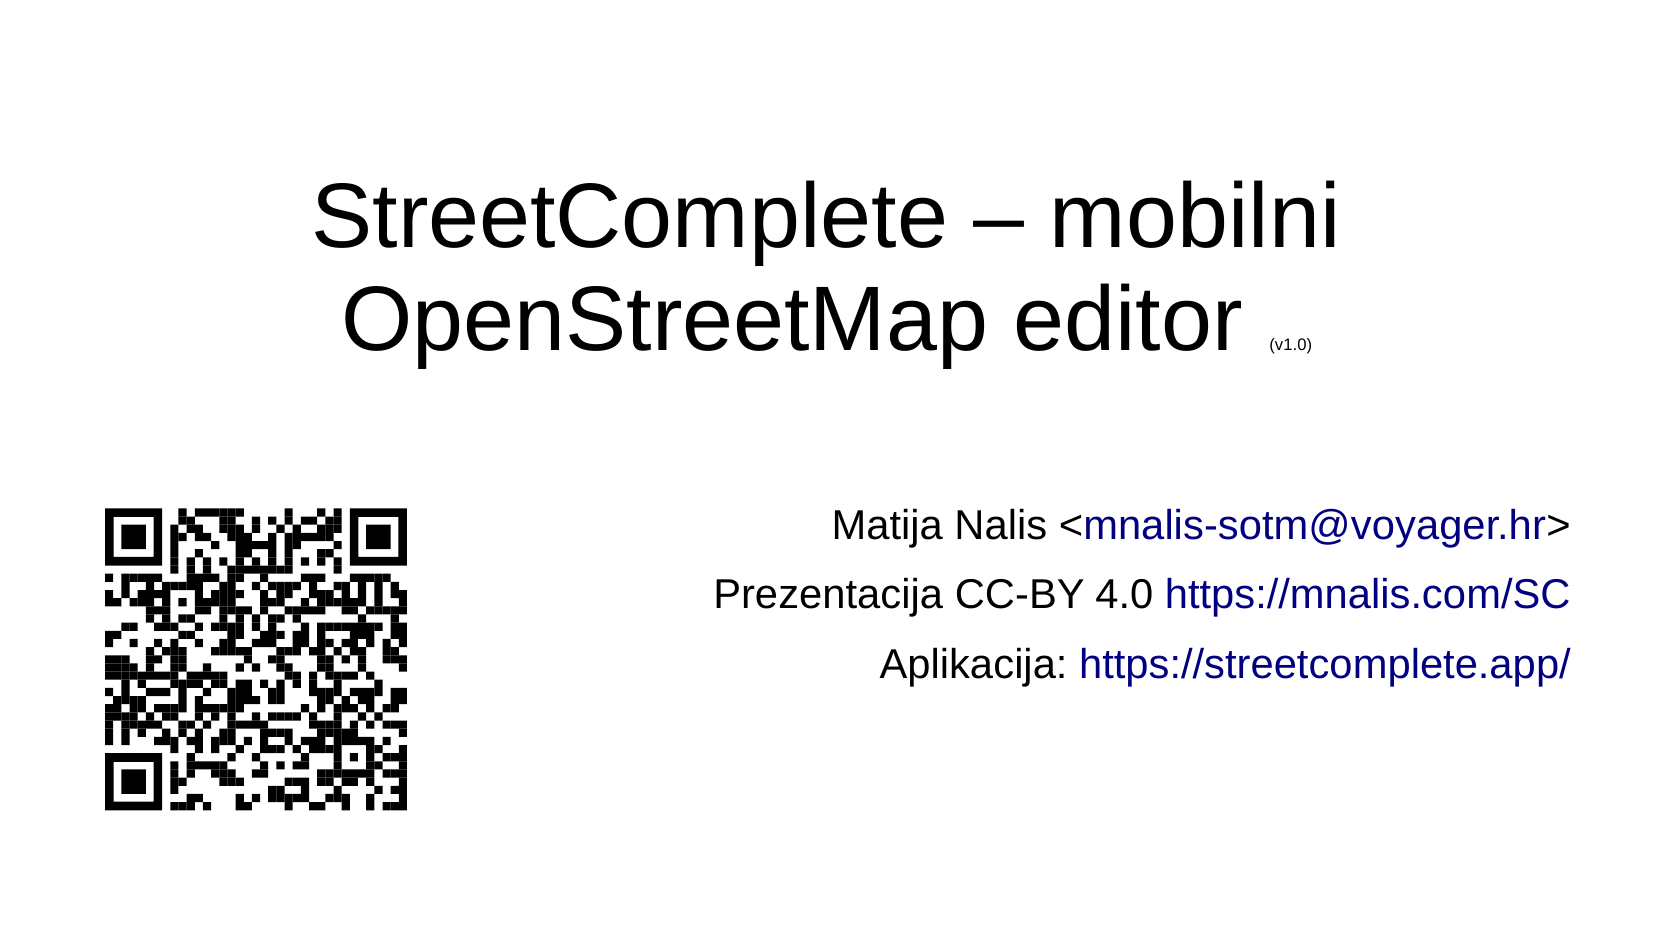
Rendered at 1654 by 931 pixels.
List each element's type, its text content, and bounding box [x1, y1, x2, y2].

title StreetComplete – mobilni OpenStreetMap editor (v1.0) [82, 90, 1571, 445]
picture [88, 491, 424, 827]
subtitle Matija Nalis <mnalis-sotm@voyager.hr> Prezentacija CC-BY 4.0 https://mnalis.com/SC Aplikacija: https://streetcomplete.app/ [442, 472, 1571, 758]
